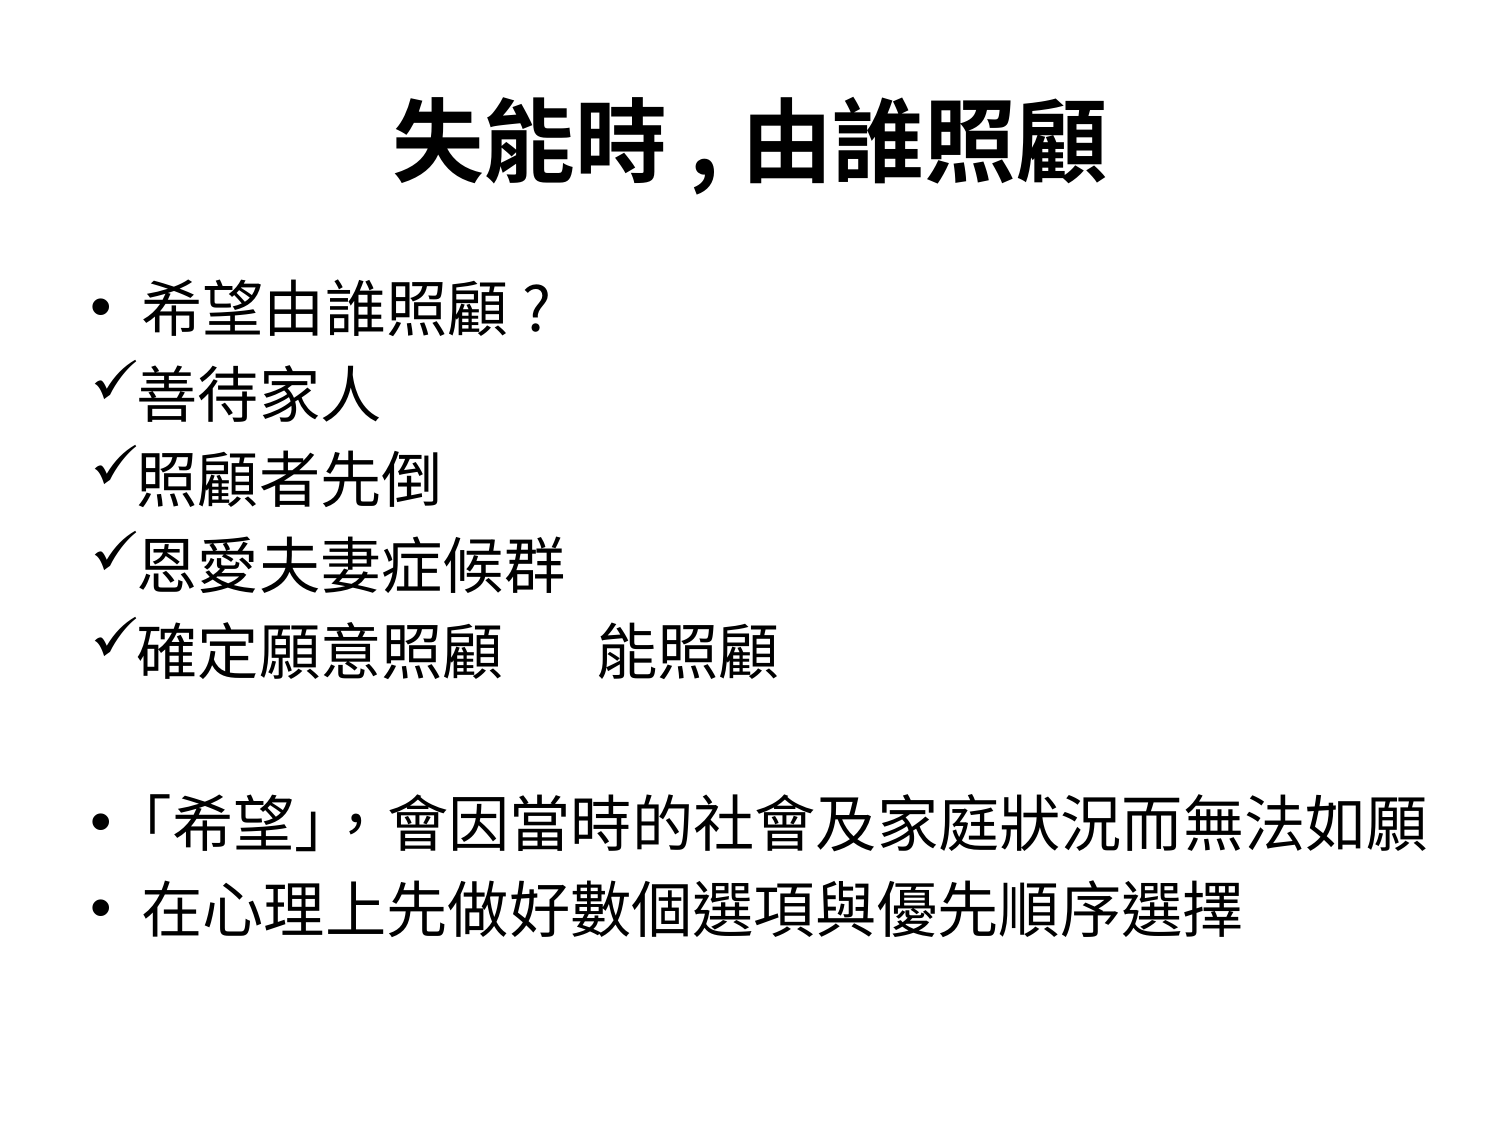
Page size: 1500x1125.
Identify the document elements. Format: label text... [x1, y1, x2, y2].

list 希望由誰照顧? 善待家人 照顧者先倒 恩愛夫妻症候群 確定願意照顧 能照顧 ｢希望｣，會因當時的社會及家庭狀況而無法如願 在心理上先做好數個選項與優先順序選擇 [75, 262, 1447, 1005]
title 失能時,由誰照顧 [75, 45, 1425, 233]
